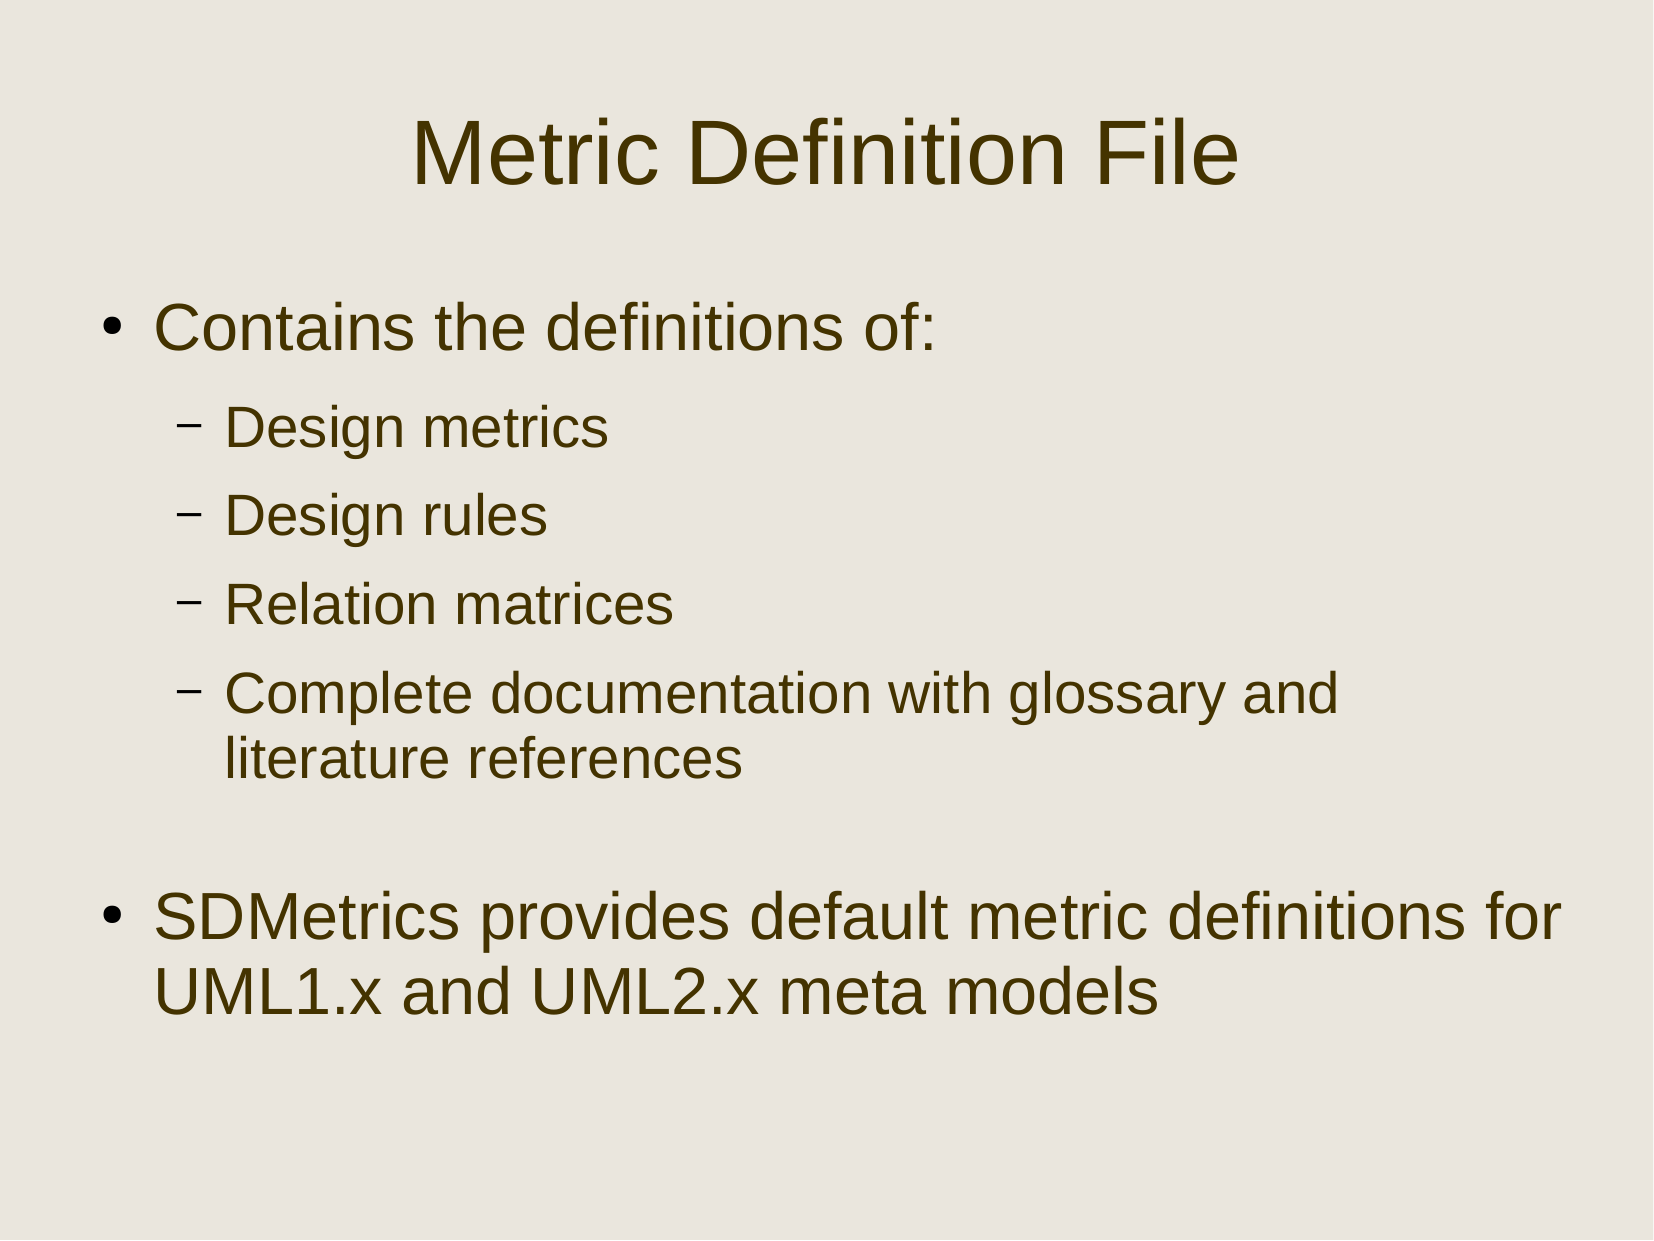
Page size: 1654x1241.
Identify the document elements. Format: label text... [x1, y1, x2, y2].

title Metric Definition File [82, 49, 1571, 257]
list Contains the definitions of: Design metrics Design rules Relation matrices Complete documentation with glossary and literature references SDMetrics provides default metric definitions for UML1.x and UML2.x meta models [82, 290, 1571, 1109]
